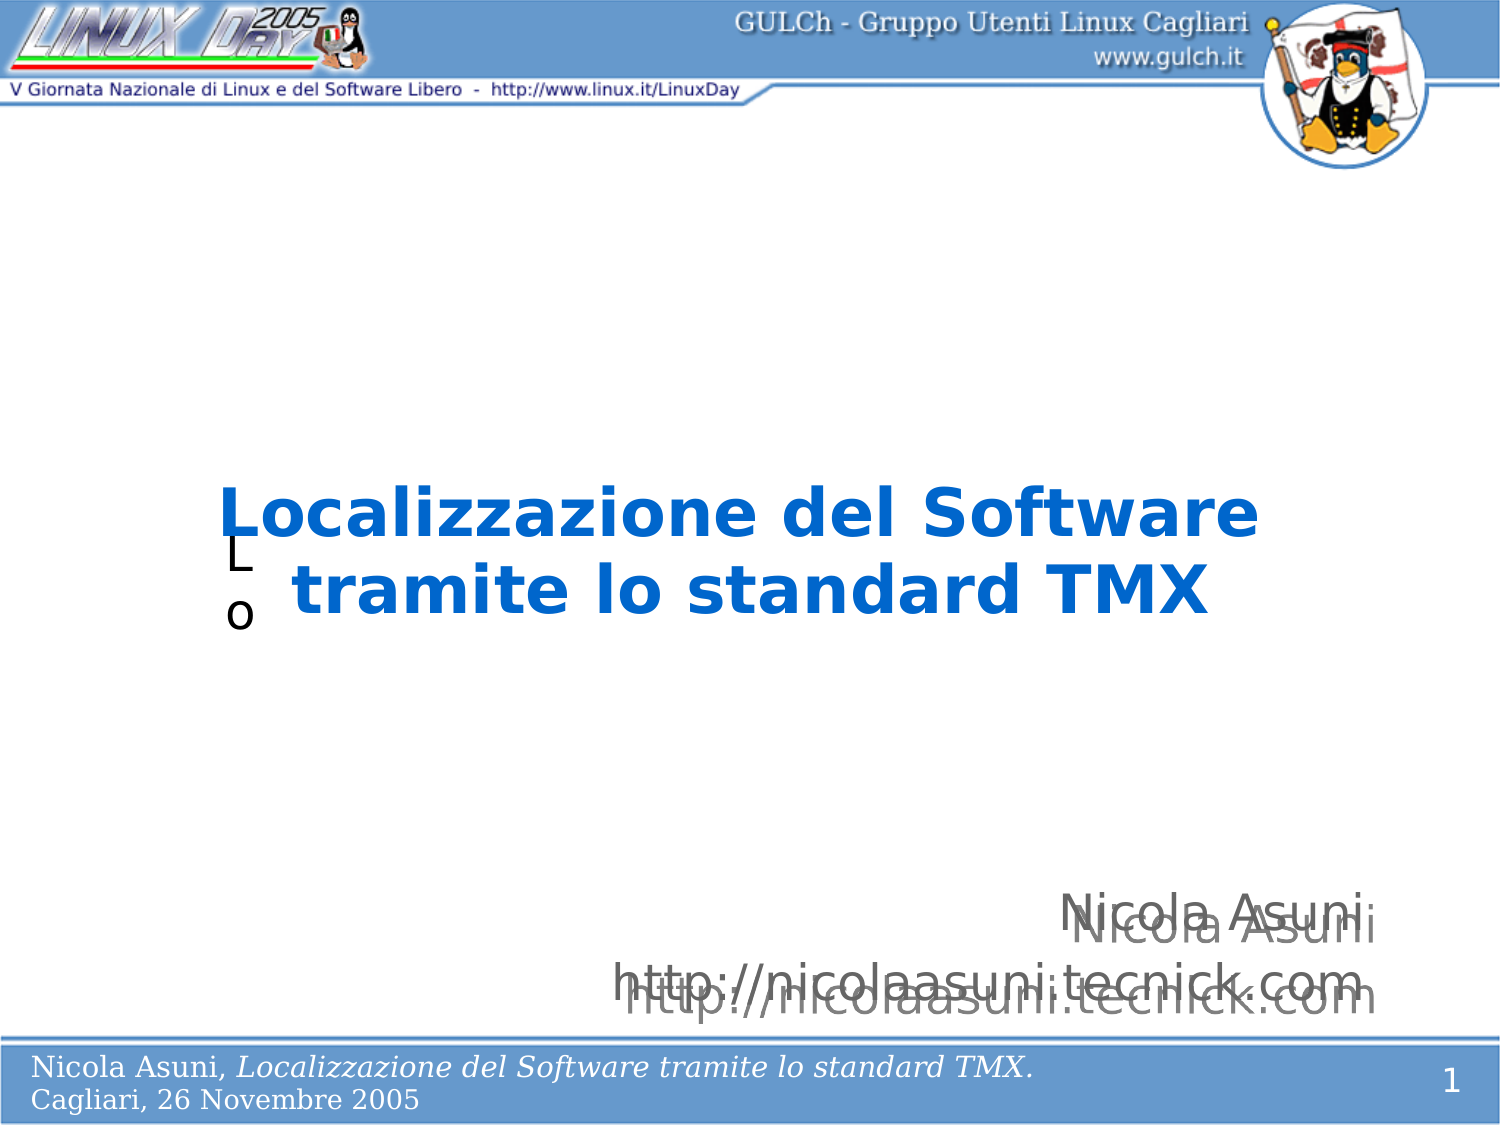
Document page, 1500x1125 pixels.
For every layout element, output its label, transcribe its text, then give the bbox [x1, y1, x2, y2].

picture [0, 0, 1500, 1125]
text_box Localizzazione del Software tramite lo standard TMX [217, 474, 1286, 630]
text_box Nicola Asuni http://nicolaasuni.tecnick.com [600, 884, 1378, 1013]
